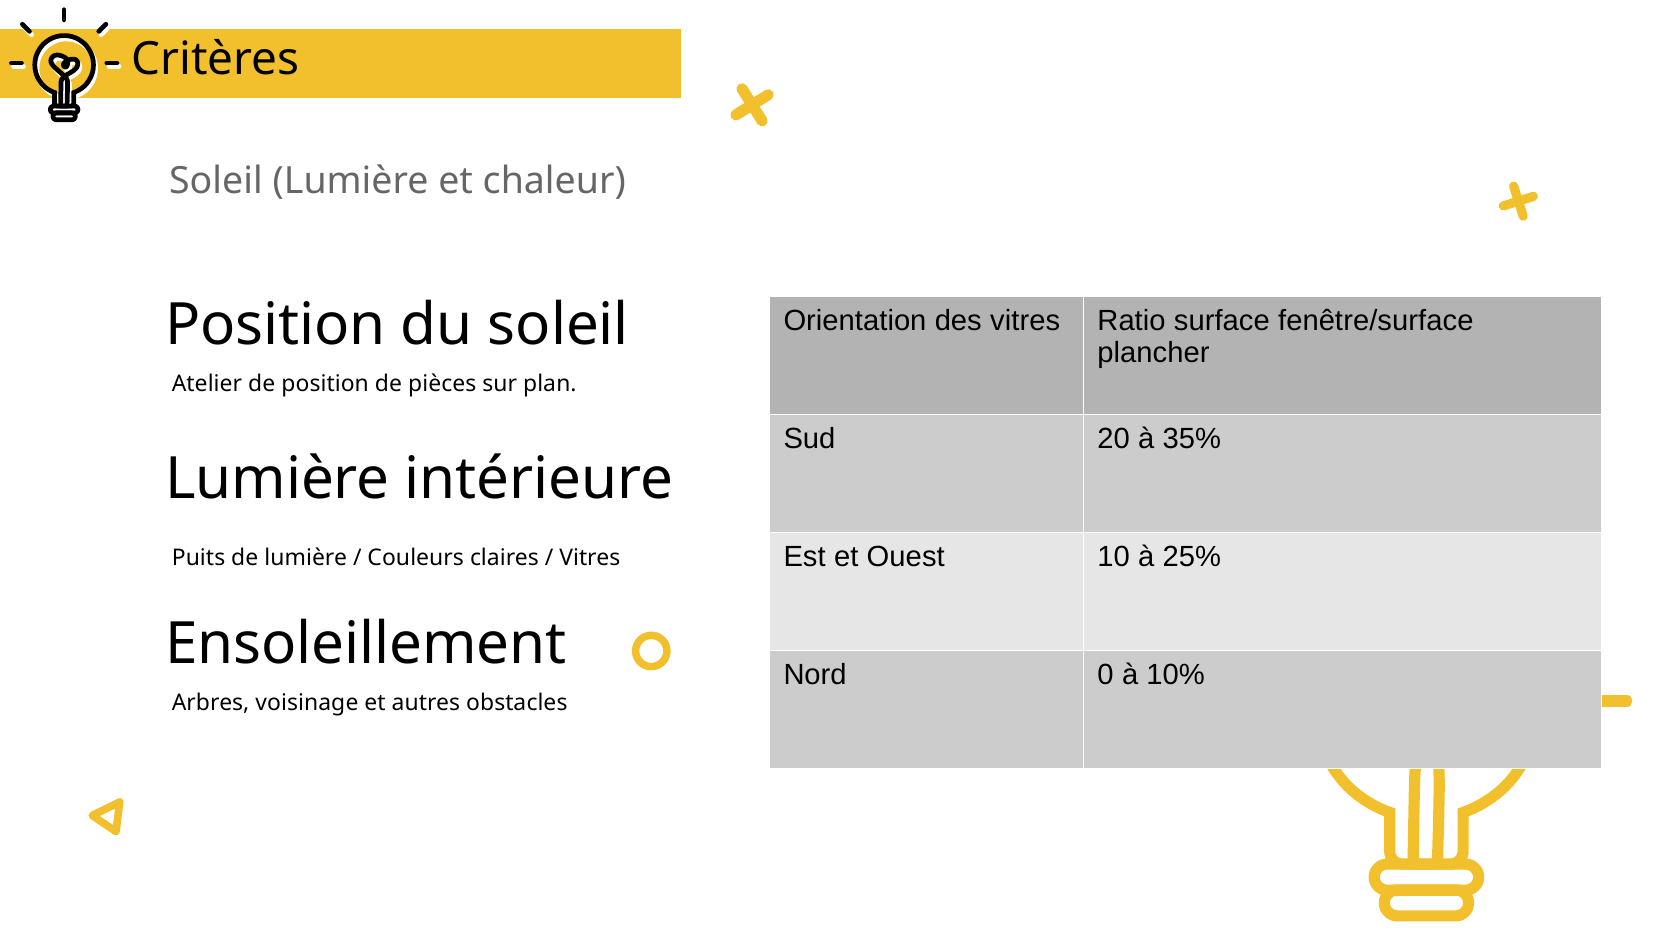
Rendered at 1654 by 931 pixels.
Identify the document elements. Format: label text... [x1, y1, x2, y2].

table_header Orientation des vitres [770, 297, 1083, 414]
text_box Puits de lumière / Couleurs claires / Vitres [171, 523, 661, 596]
table_header Ratio surface fenêtre/surface plancher [1084, 297, 1601, 414]
title Ensoleillement [165, 596, 803, 686]
table_cell 20 à 35% [1084, 415, 1601, 532]
title Position du soleil [165, 277, 803, 367]
title Critères [131, 16, 578, 97]
table_cell Nord [770, 651, 1083, 768]
title Lumière intérieure [165, 431, 769, 520]
table_cell Sud [770, 415, 1083, 532]
table_cell 0 à 10% [1084, 651, 1601, 768]
table_cell 10 à 25% [1084, 533, 1601, 650]
text_box Atelier de position de pièces sur plan. [171, 366, 661, 430]
table_cell Est et Ouest [770, 533, 1083, 650]
text_box Arbres, voisinage et autres obstacles [171, 685, 661, 748]
title Soleil (Lumière et chaleur) [169, 152, 1004, 207]
